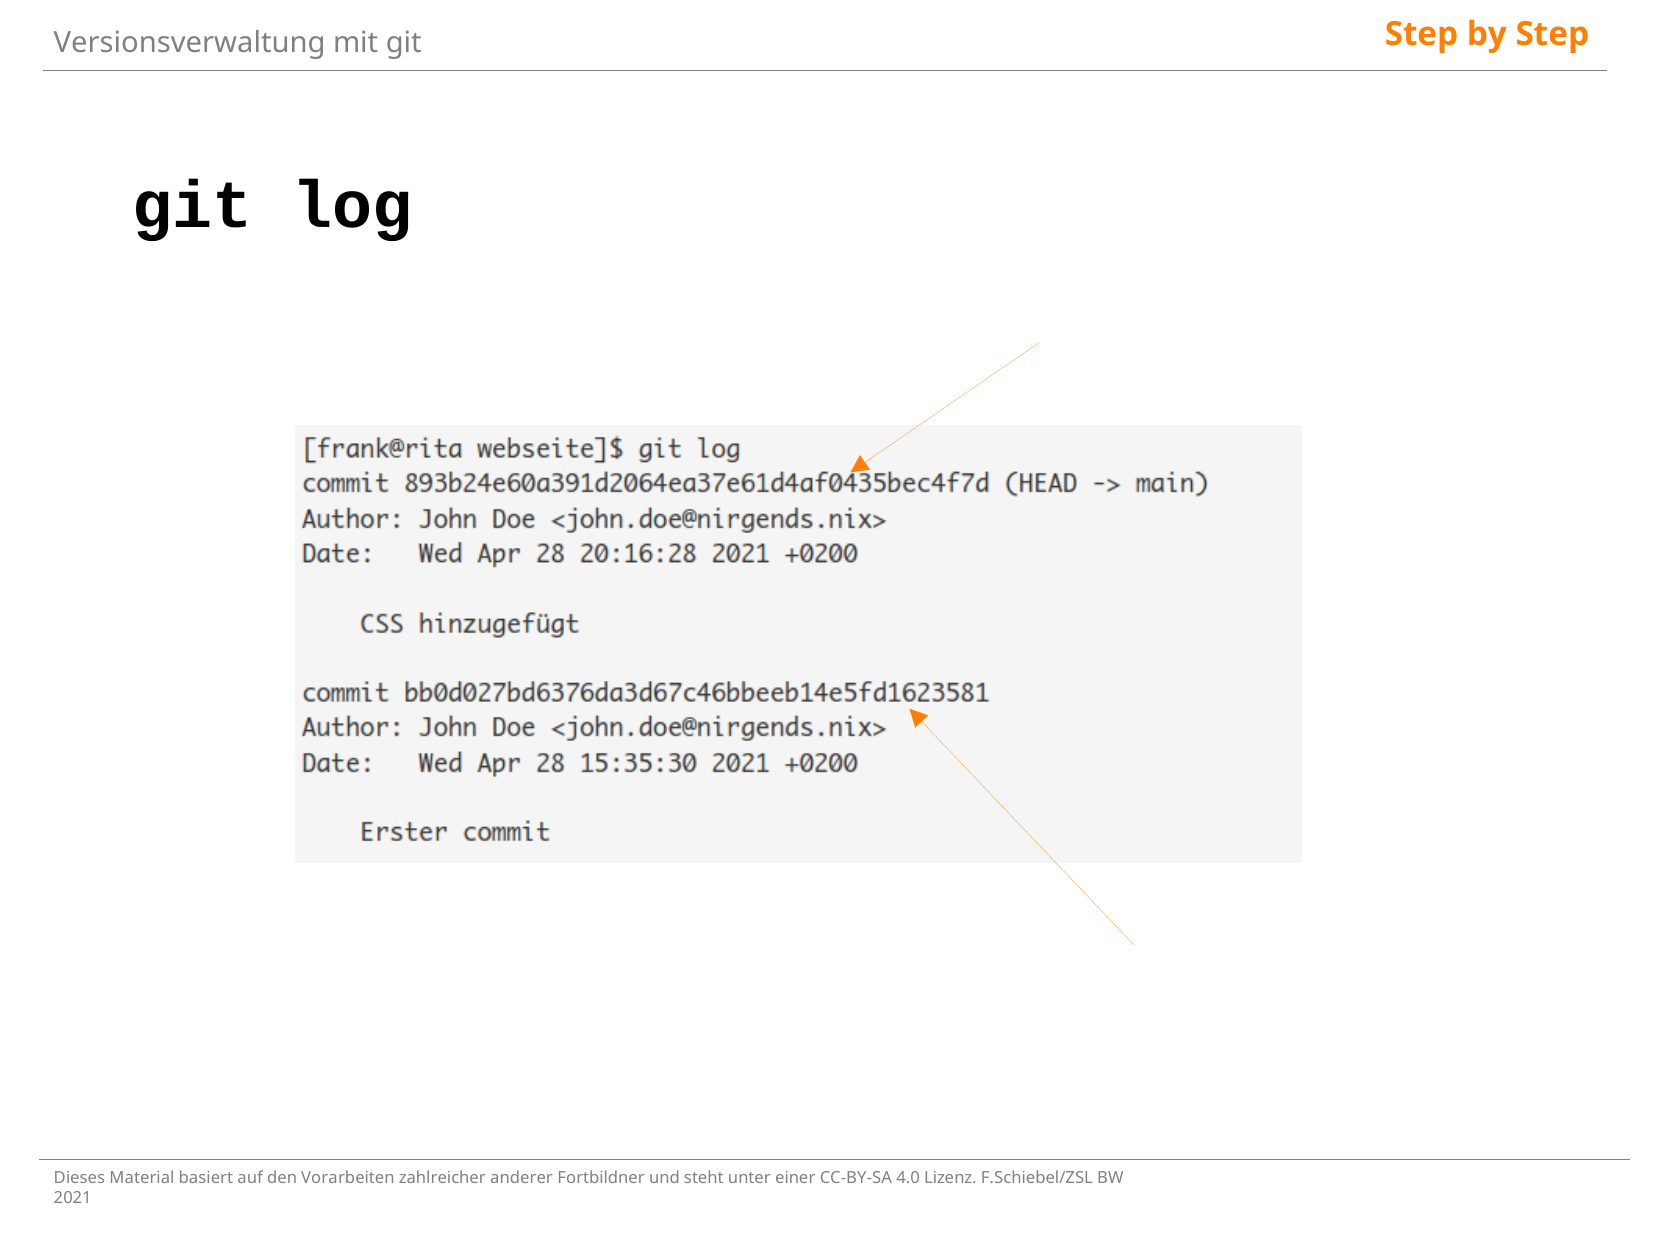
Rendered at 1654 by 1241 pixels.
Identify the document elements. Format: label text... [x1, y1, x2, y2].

text_box git log [118, 153, 851, 249]
picture [295, 425, 1302, 863]
text_box Step by Step [1370, 4, 1597, 60]
text_box Versionsverwaltung mit git [39, 15, 1315, 79]
